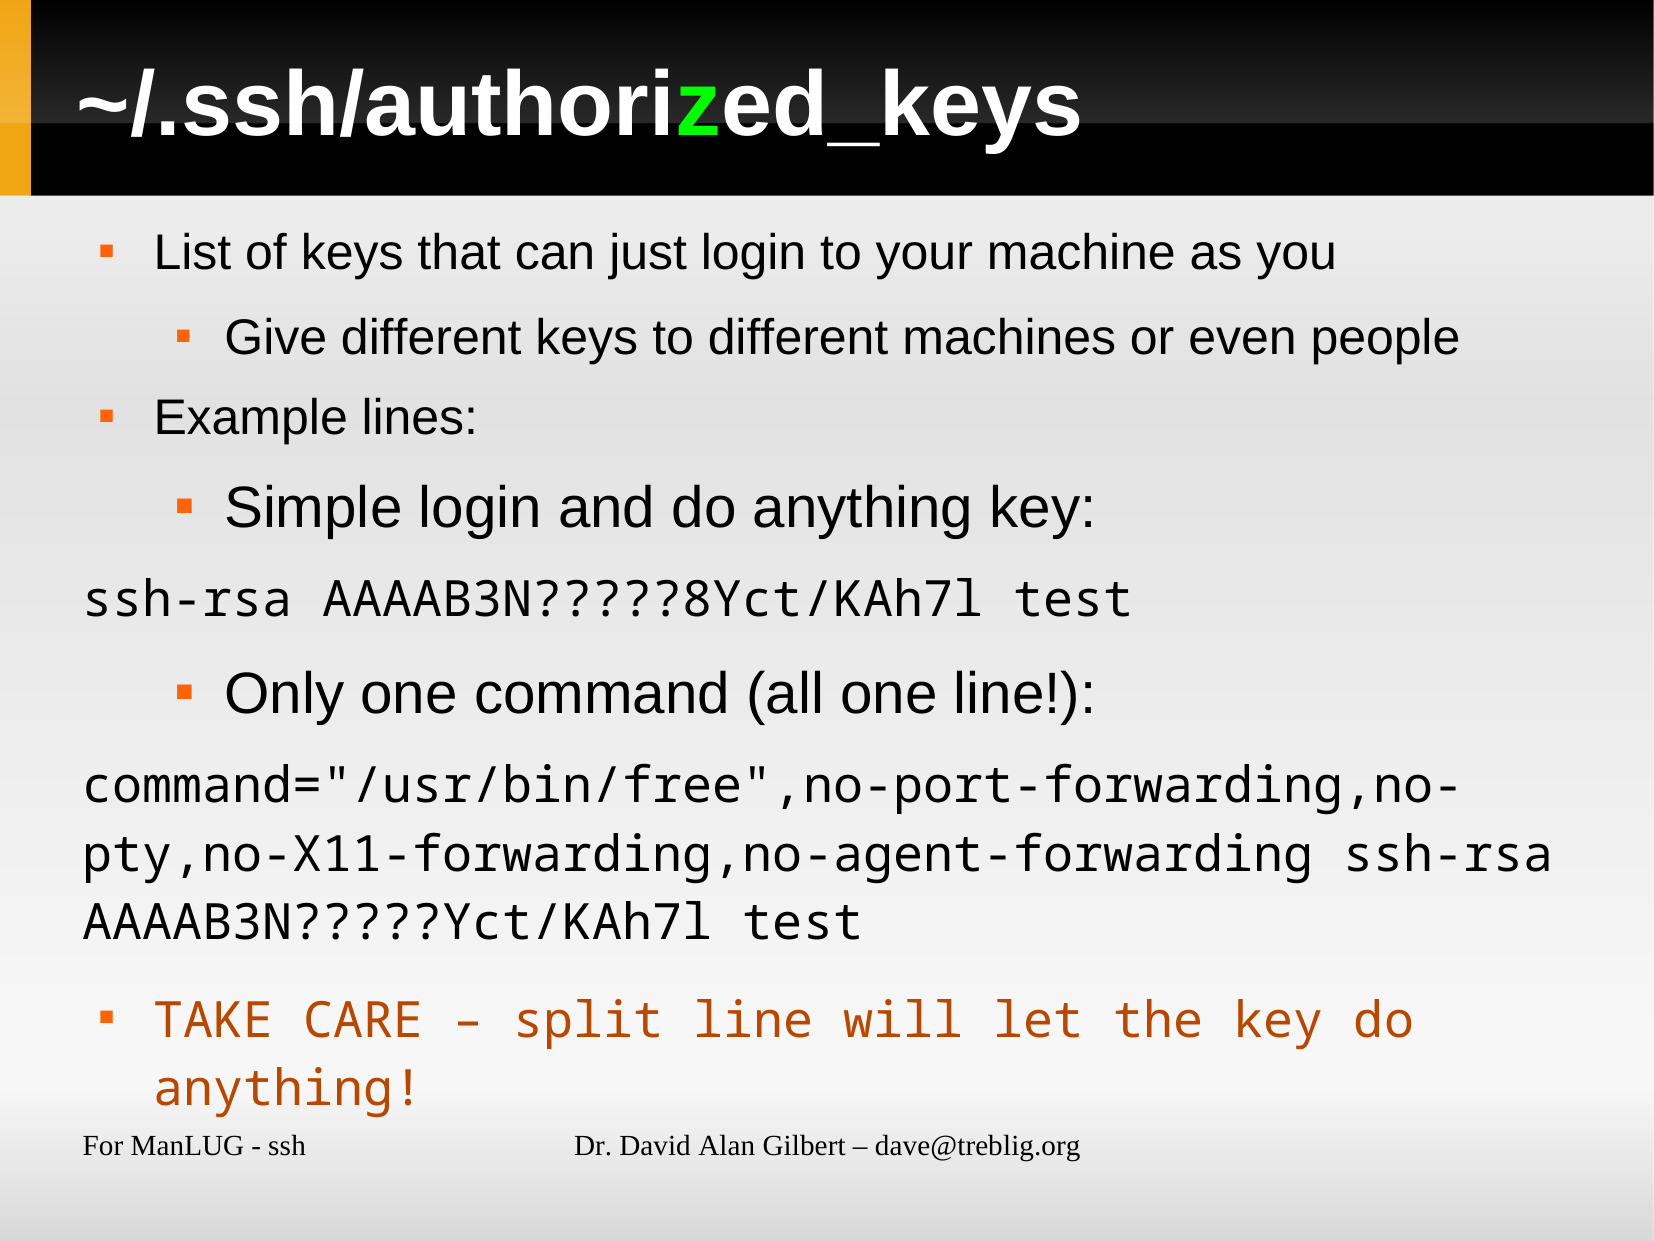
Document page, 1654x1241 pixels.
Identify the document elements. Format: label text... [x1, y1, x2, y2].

list List of keys that can just login to your machine as you Give different keys to different machines or even people Example lines: Simple login and do anything key: ssh-rsa AAAAB3N?????8Yct/KAh7l test Only one command (all one line!): command="/usr/bin/free",no-port-forwarding,no-pty,no-X11-forwarding,no-agent-forwarding ssh-rsa AAAAB3N?????Yct/KAh7l test TAKE CARE – split line will let the key do anything! [82, 224, 1571, 1144]
title ~/.ssh/authorized_keys [76, 0, 1565, 208]
picture [0, 0, 1654, 1241]
